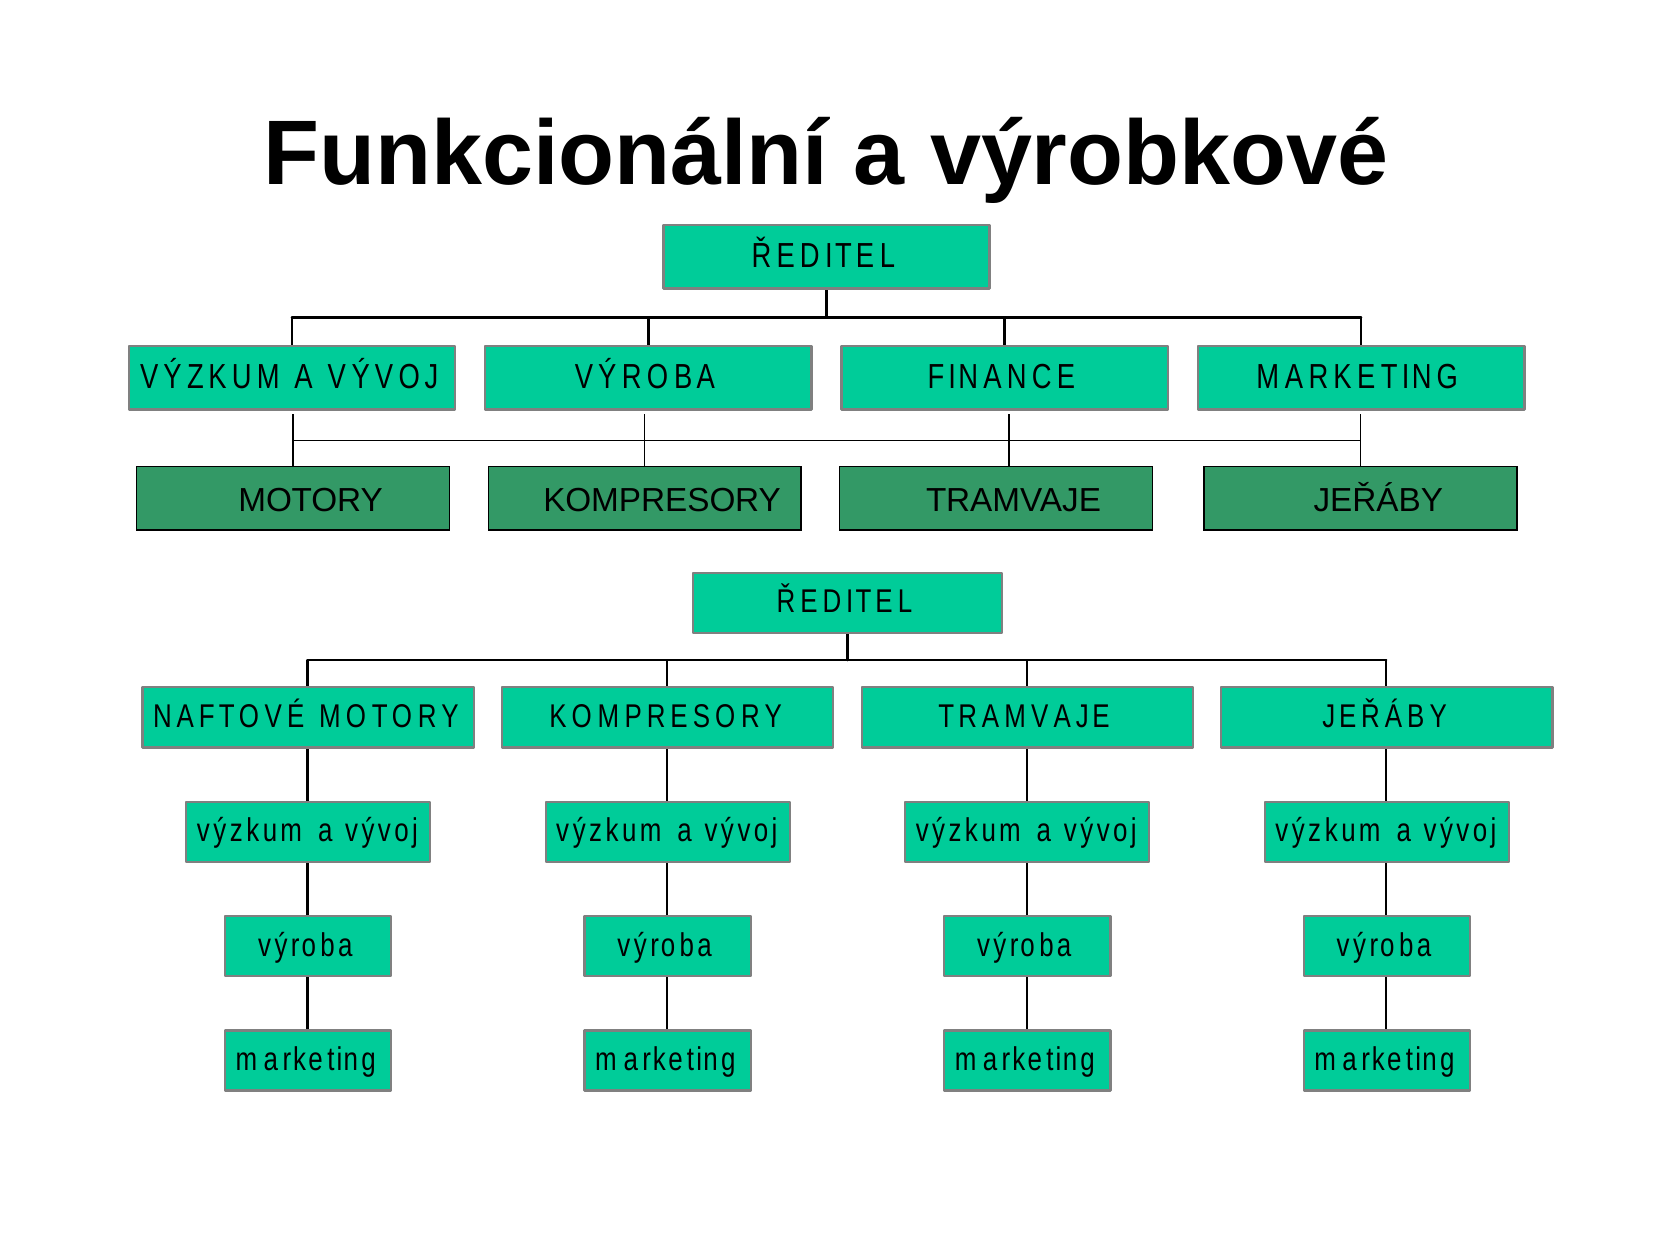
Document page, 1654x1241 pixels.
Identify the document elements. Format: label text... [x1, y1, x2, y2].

text_box JEŘÁBY [1204, 466, 1517, 531]
title Funkcionální a výrobkové [82, 49, 1571, 257]
text_box MOTORY [136, 466, 450, 531]
text_box KOMPRESORY [488, 466, 801, 531]
chart [137, 568, 1558, 1096]
chart [123, 220, 1530, 415]
text_box TRAMVAJE [839, 466, 1153, 531]
